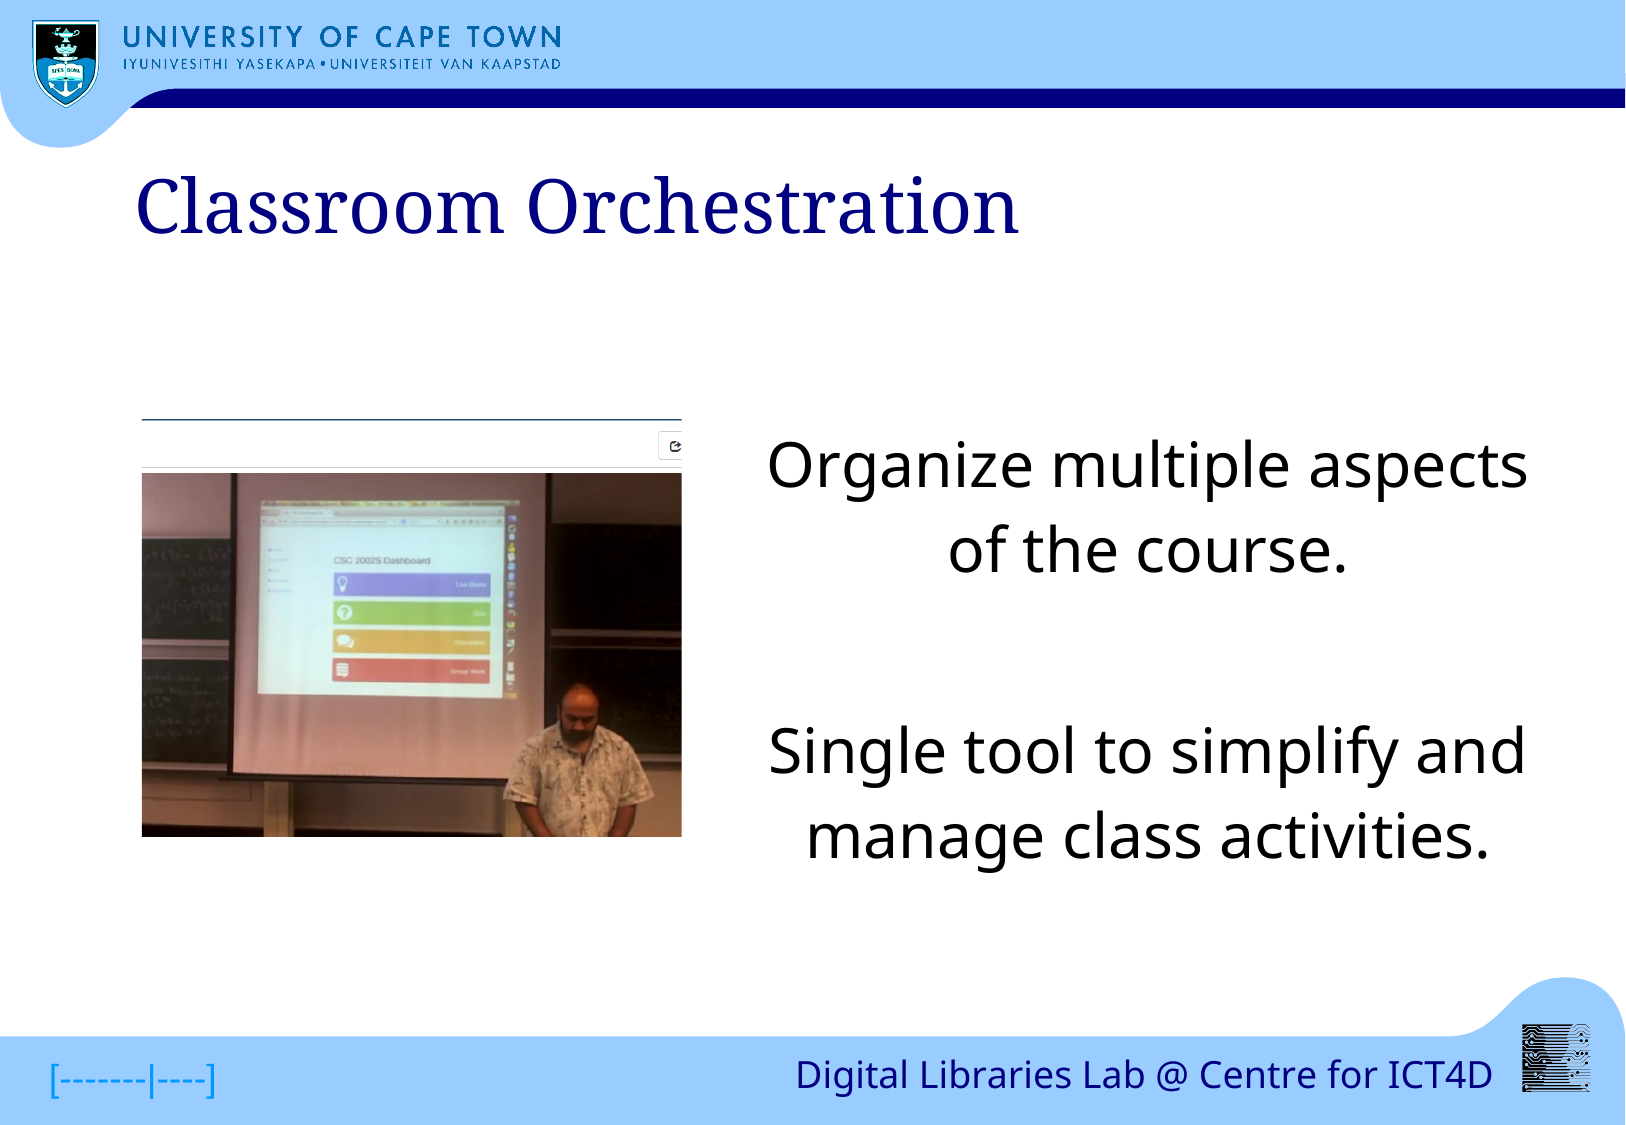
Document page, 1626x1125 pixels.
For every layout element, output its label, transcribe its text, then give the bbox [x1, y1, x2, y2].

picture [1522, 1024, 1591, 1092]
picture [141, 402, 682, 837]
subtitle Organize multiple aspects of the course. Single tool to simplify and manage class activities. [743, 371, 1554, 926]
text_box [-------|----] [34, 1046, 663, 1112]
picture [120, 23, 563, 71]
picture [32, 20, 100, 109]
title Classroom Orchestration [134, 140, 1571, 268]
